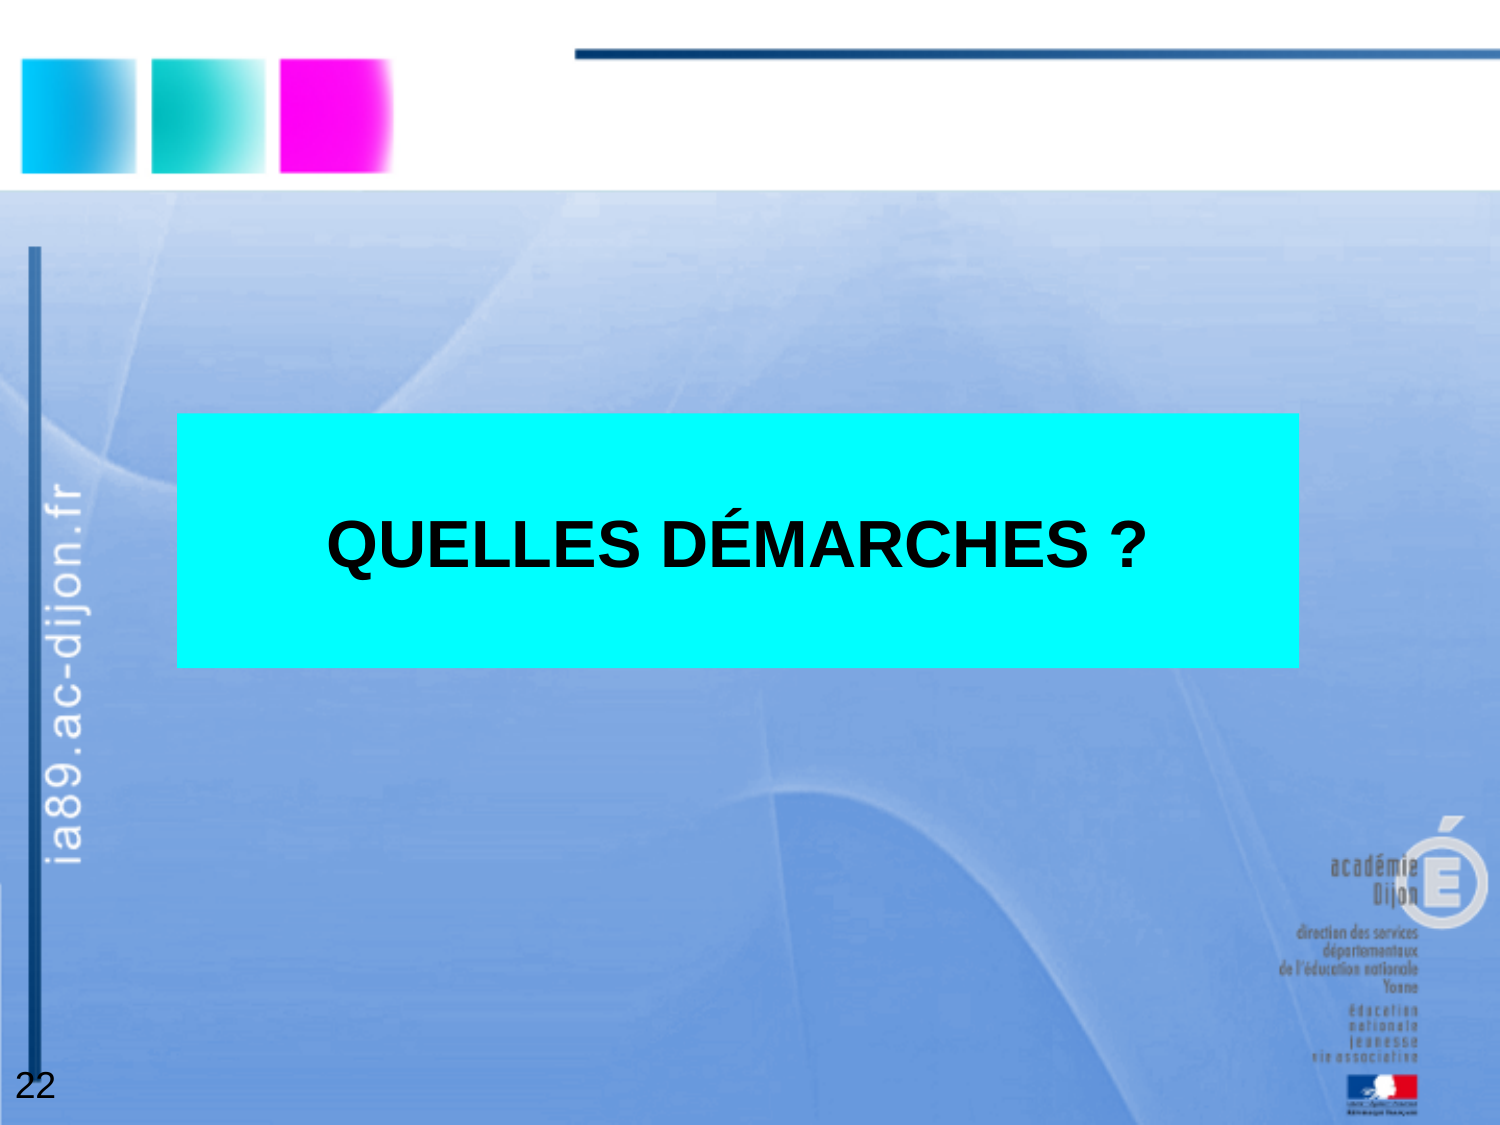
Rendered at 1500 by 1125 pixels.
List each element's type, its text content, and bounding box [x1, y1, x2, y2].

text_box QUELLES DÉMARCHES ? [177, 413, 1300, 669]
picture [0, 0, 1500, 1125]
text_box <numéro> [0, 1054, 657, 1125]
